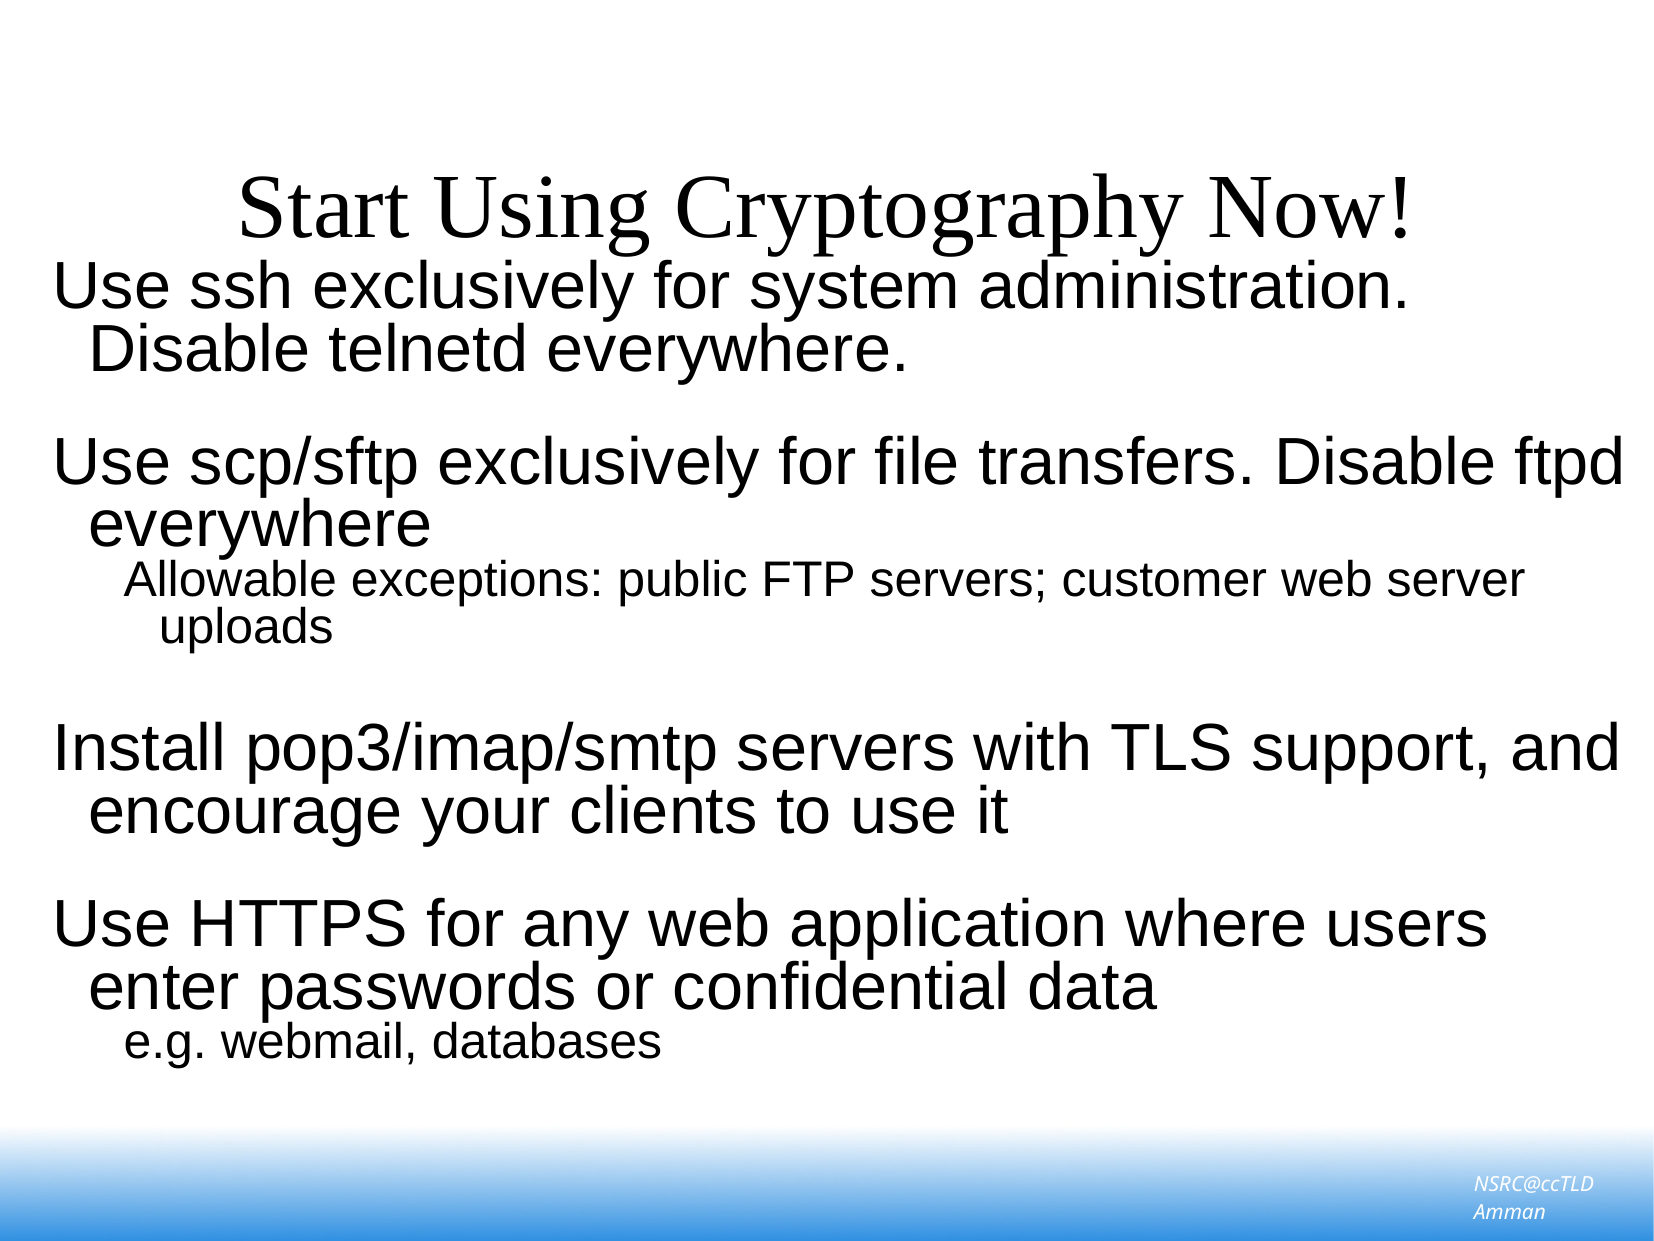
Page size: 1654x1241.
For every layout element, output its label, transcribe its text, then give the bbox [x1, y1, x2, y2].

list Use ssh exclusively for system administration. Disable telnetd everywhere. Use scp/sftp exclusively for file transfers. Disable ftpd everywhere Allowable exceptions: public FTP servers; customer web server uploads Install pop3/imap/smtp servers with TLS support, and encourage your clients to use it Use HTTPS for any web application where users enter passwords or confidential data e.g. webmail, databases [17, 258, 1636, 1203]
title Start Using Cryptography Now! [17, 13, 1636, 249]
picture [0, 1124, 1654, 1241]
